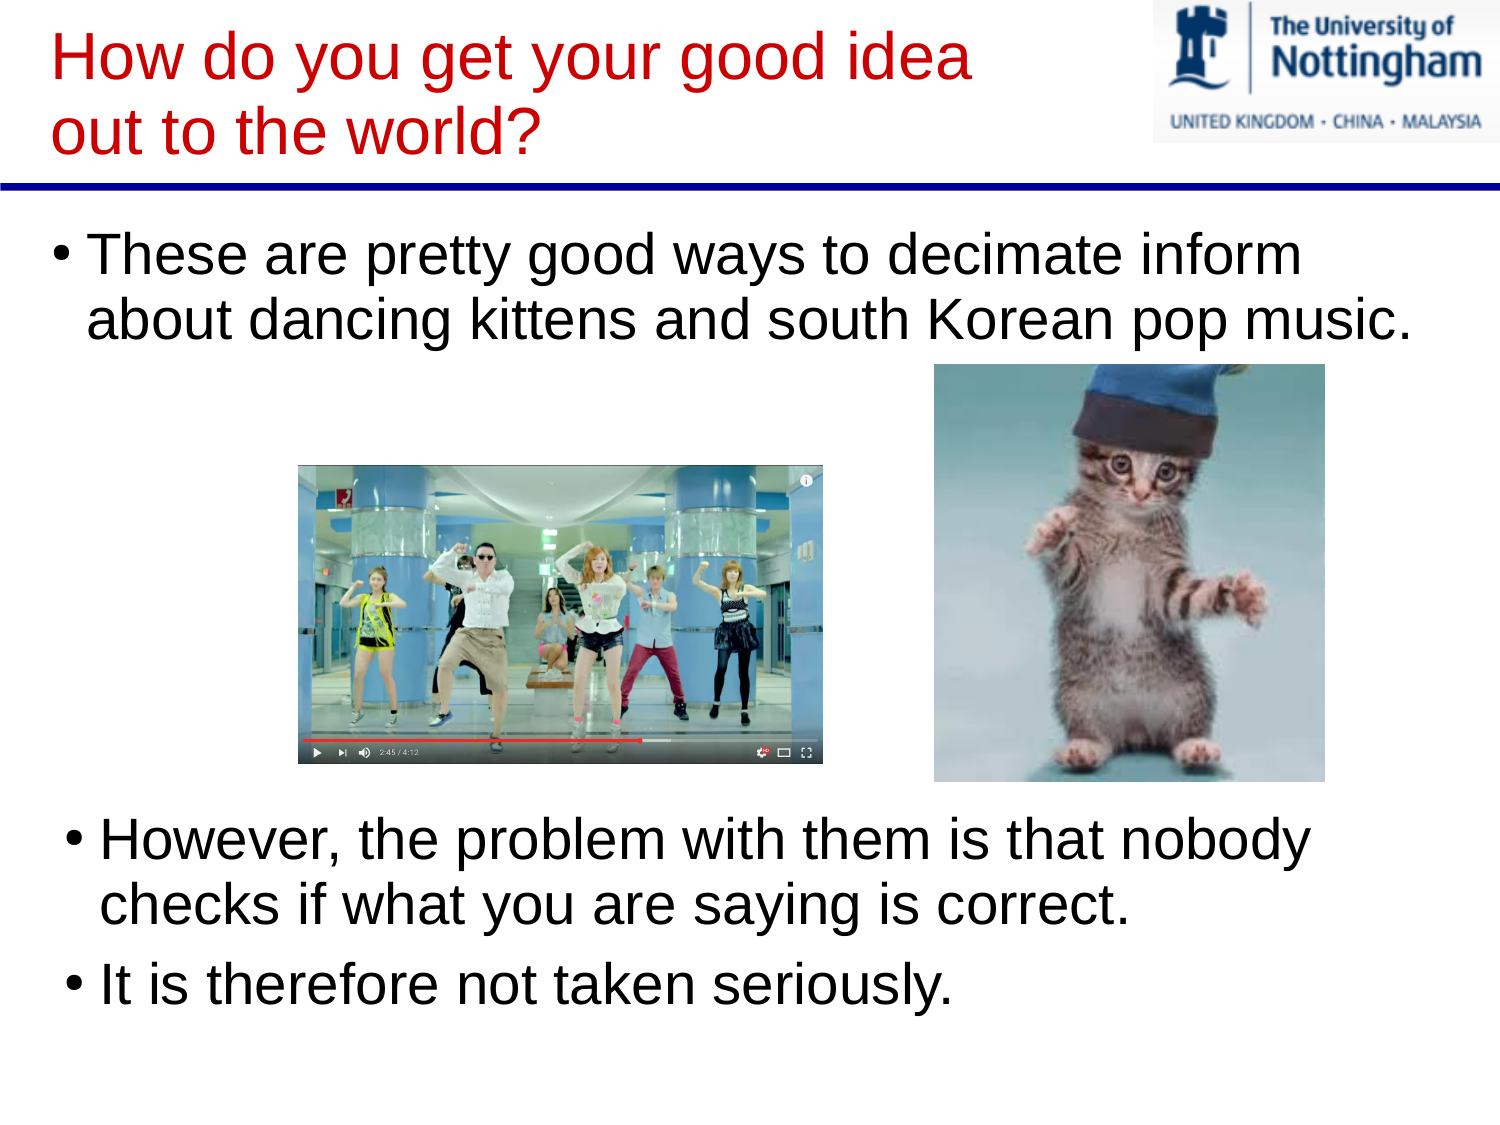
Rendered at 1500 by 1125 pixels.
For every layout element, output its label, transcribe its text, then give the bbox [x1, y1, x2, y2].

text_box However, the problem with them is that nobody checks if what you are saying is correct. It is therefore not taken seriously. [49, 799, 1451, 1040]
picture [298, 465, 823, 764]
picture [934, 364, 1325, 782]
picture [1153, 0, 1500, 143]
text_box How do you get your good idea out to the world? [36, 11, 1086, 195]
text_box These are pretty good ways to decimate inform about dancing kittens and south Korean pop music. [36, 214, 1442, 454]
